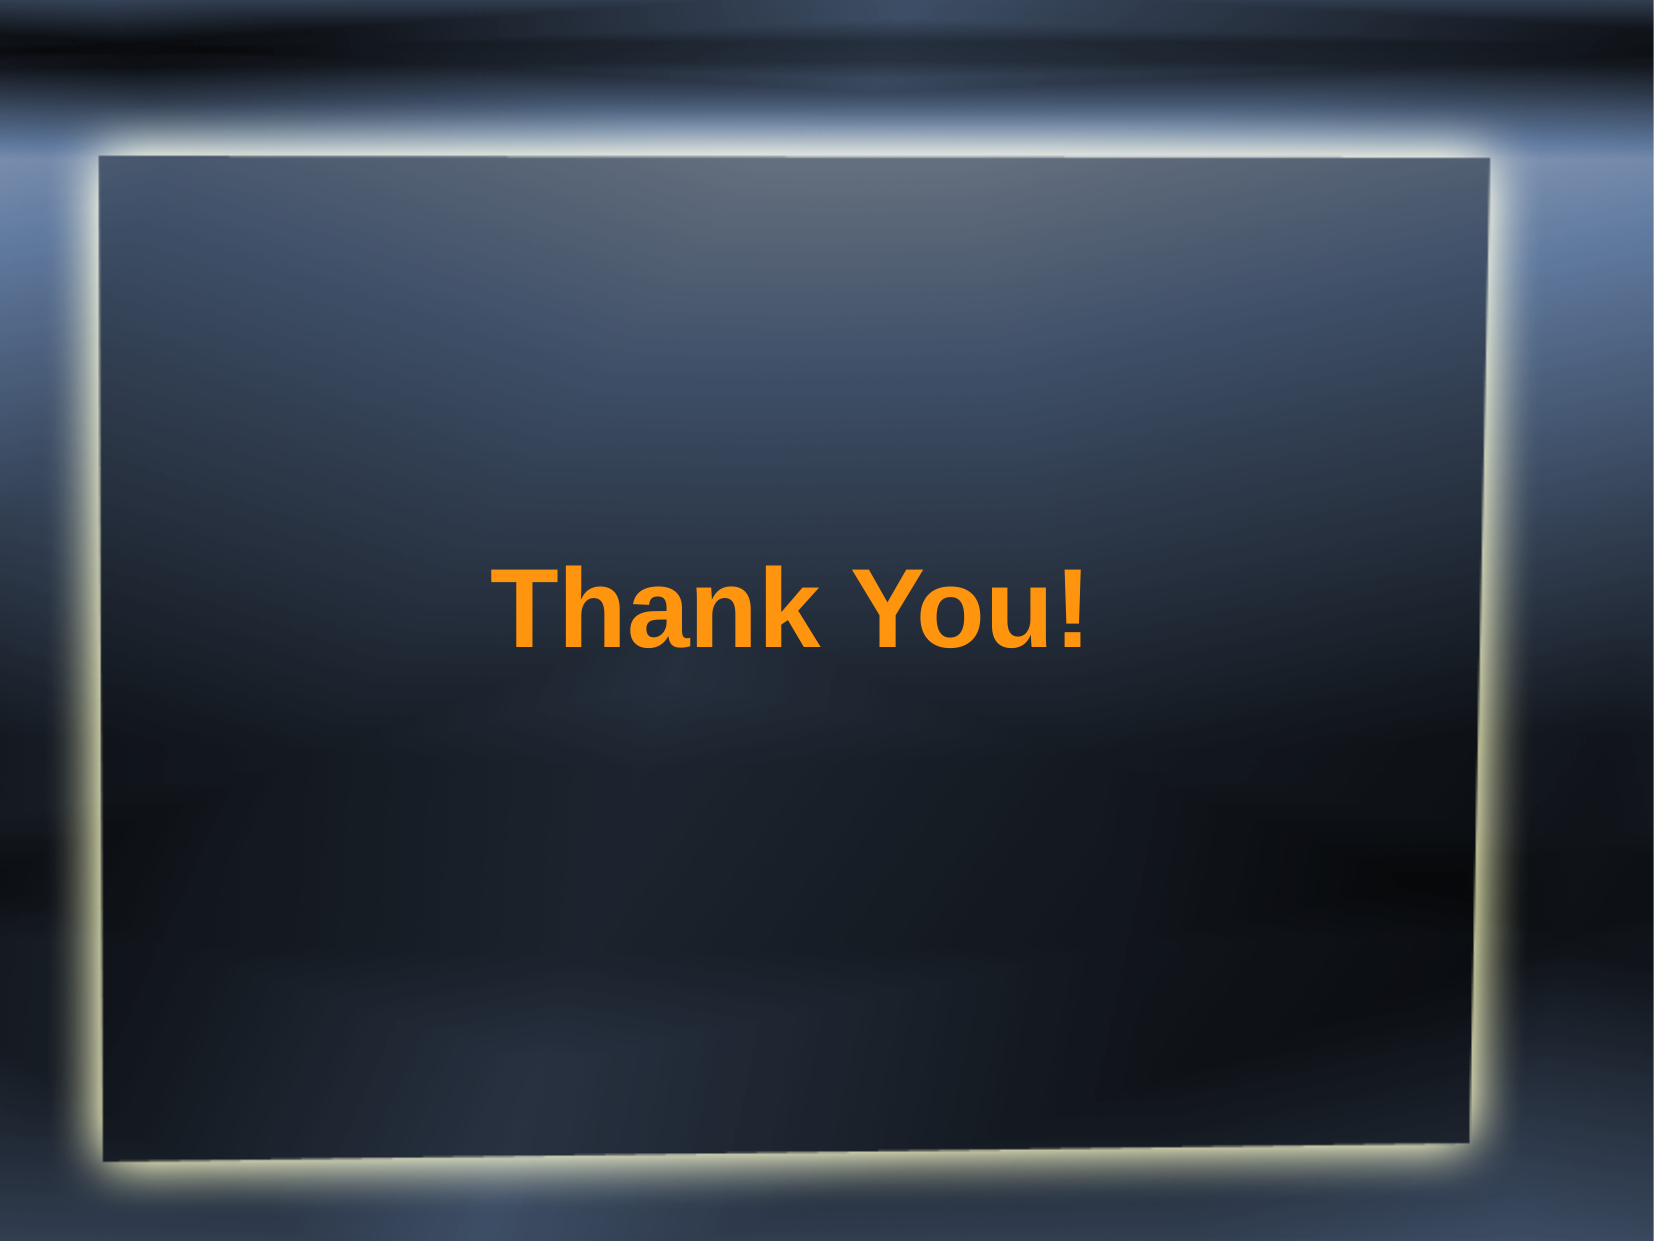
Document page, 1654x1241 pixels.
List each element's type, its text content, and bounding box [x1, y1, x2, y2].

picture [0, 0, 1654, 1241]
subtitle Thank You! [135, 295, 1447, 922]
